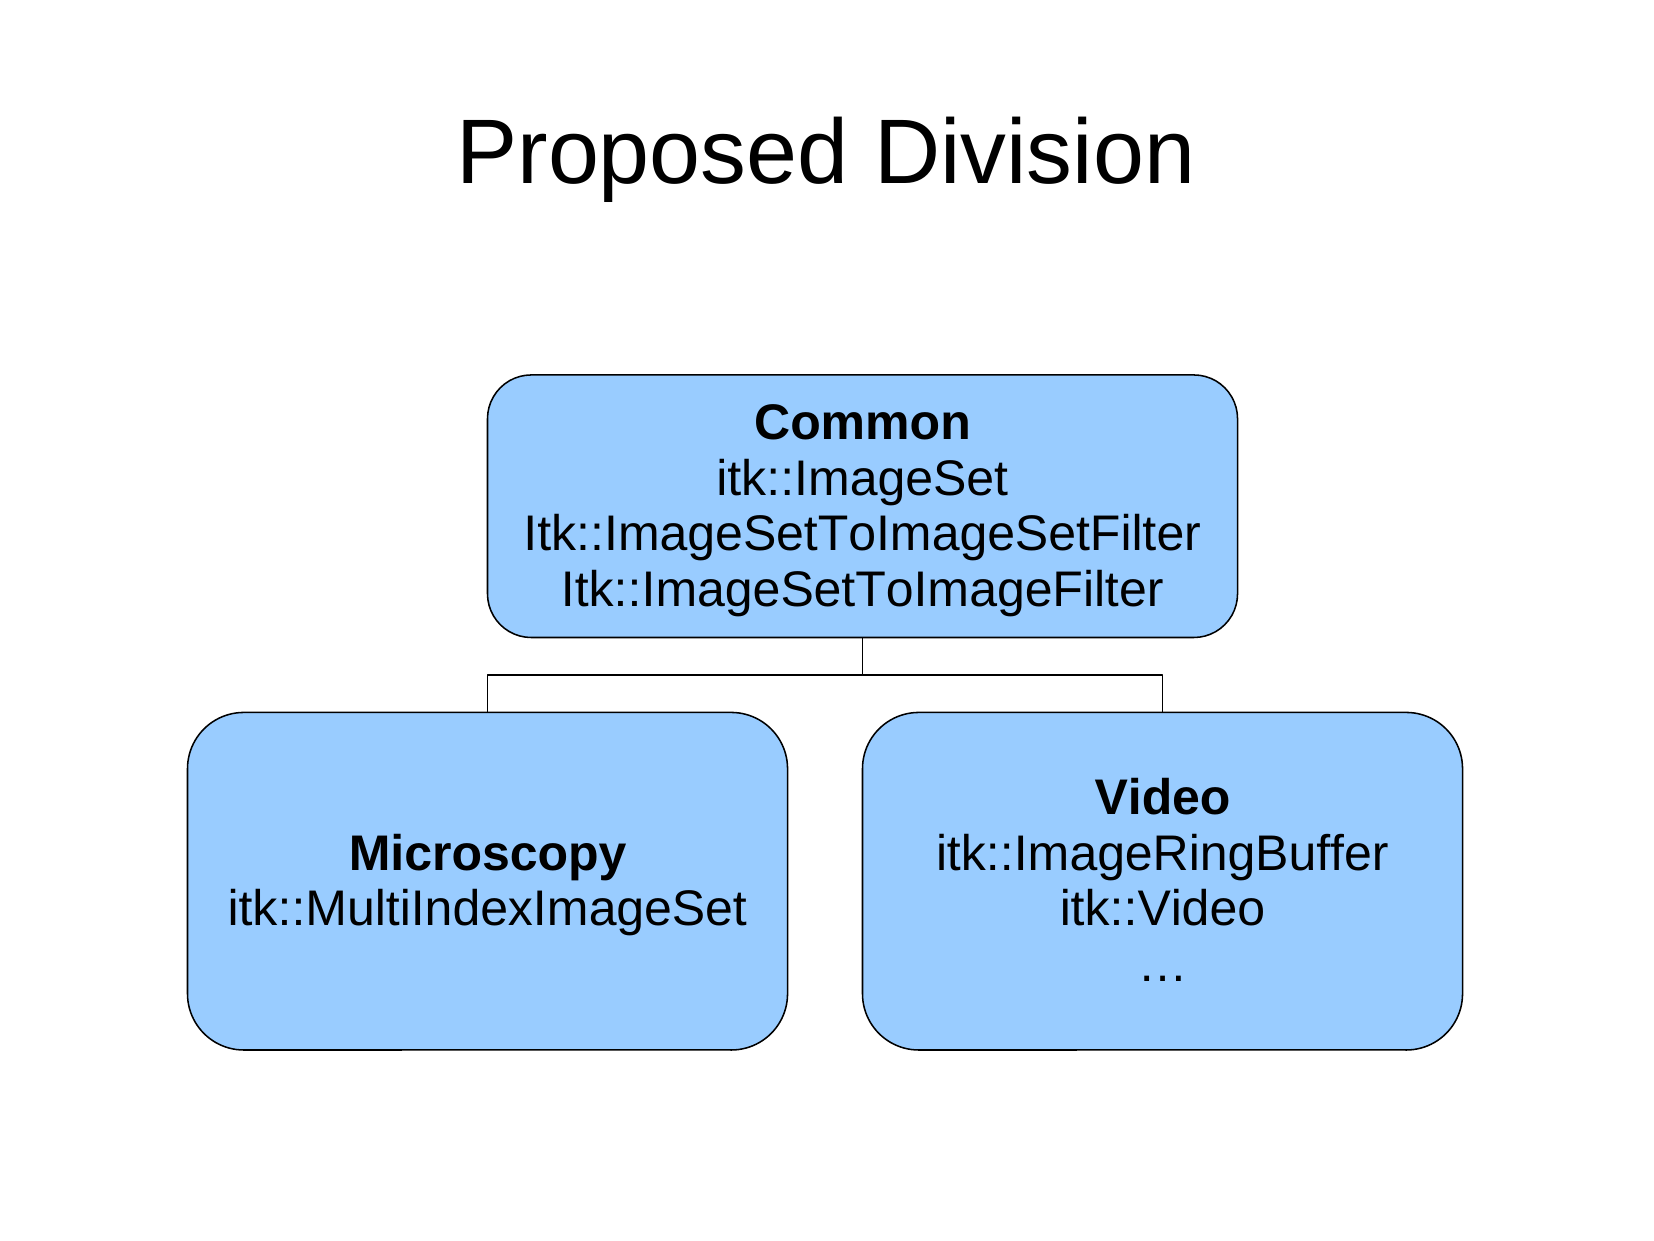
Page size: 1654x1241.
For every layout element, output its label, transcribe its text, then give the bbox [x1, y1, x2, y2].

text_box Common itk::ImageSet Itk::ImageSetToImageSetFilter Itk::ImageSetToImageFilter [487, 374, 1238, 638]
text_box Microscopy itk::MultiIndexImageSet [187, 712, 788, 1051]
text_box Video itk::ImageRingBuffer itk::Video … [862, 712, 1463, 1051]
text_box Proposed Division [82, 56, 1571, 249]
